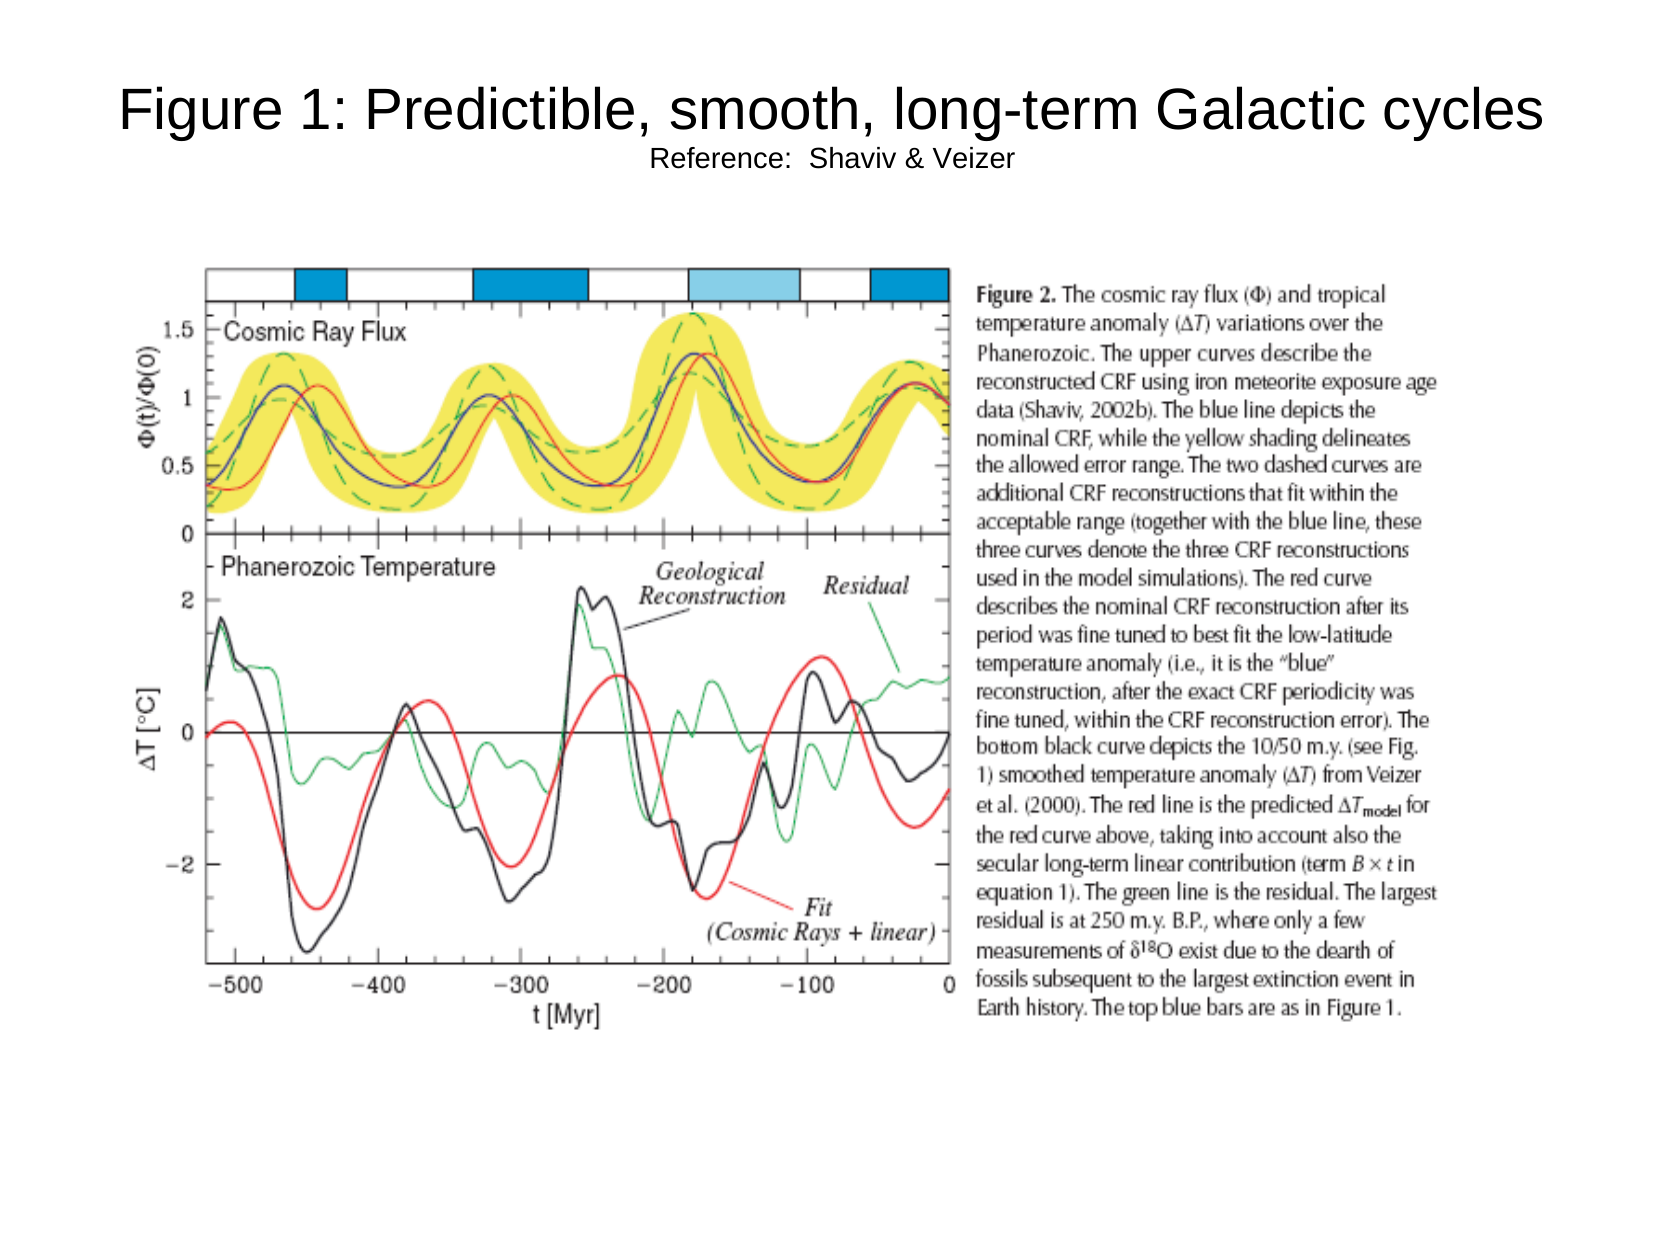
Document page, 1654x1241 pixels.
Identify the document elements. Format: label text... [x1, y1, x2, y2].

title Figure 1: Predictible, smooth, long-term Galactic cycles Reference: Shaviv & Veizer [88, 29, 1577, 222]
picture [118, 236, 1477, 1034]
